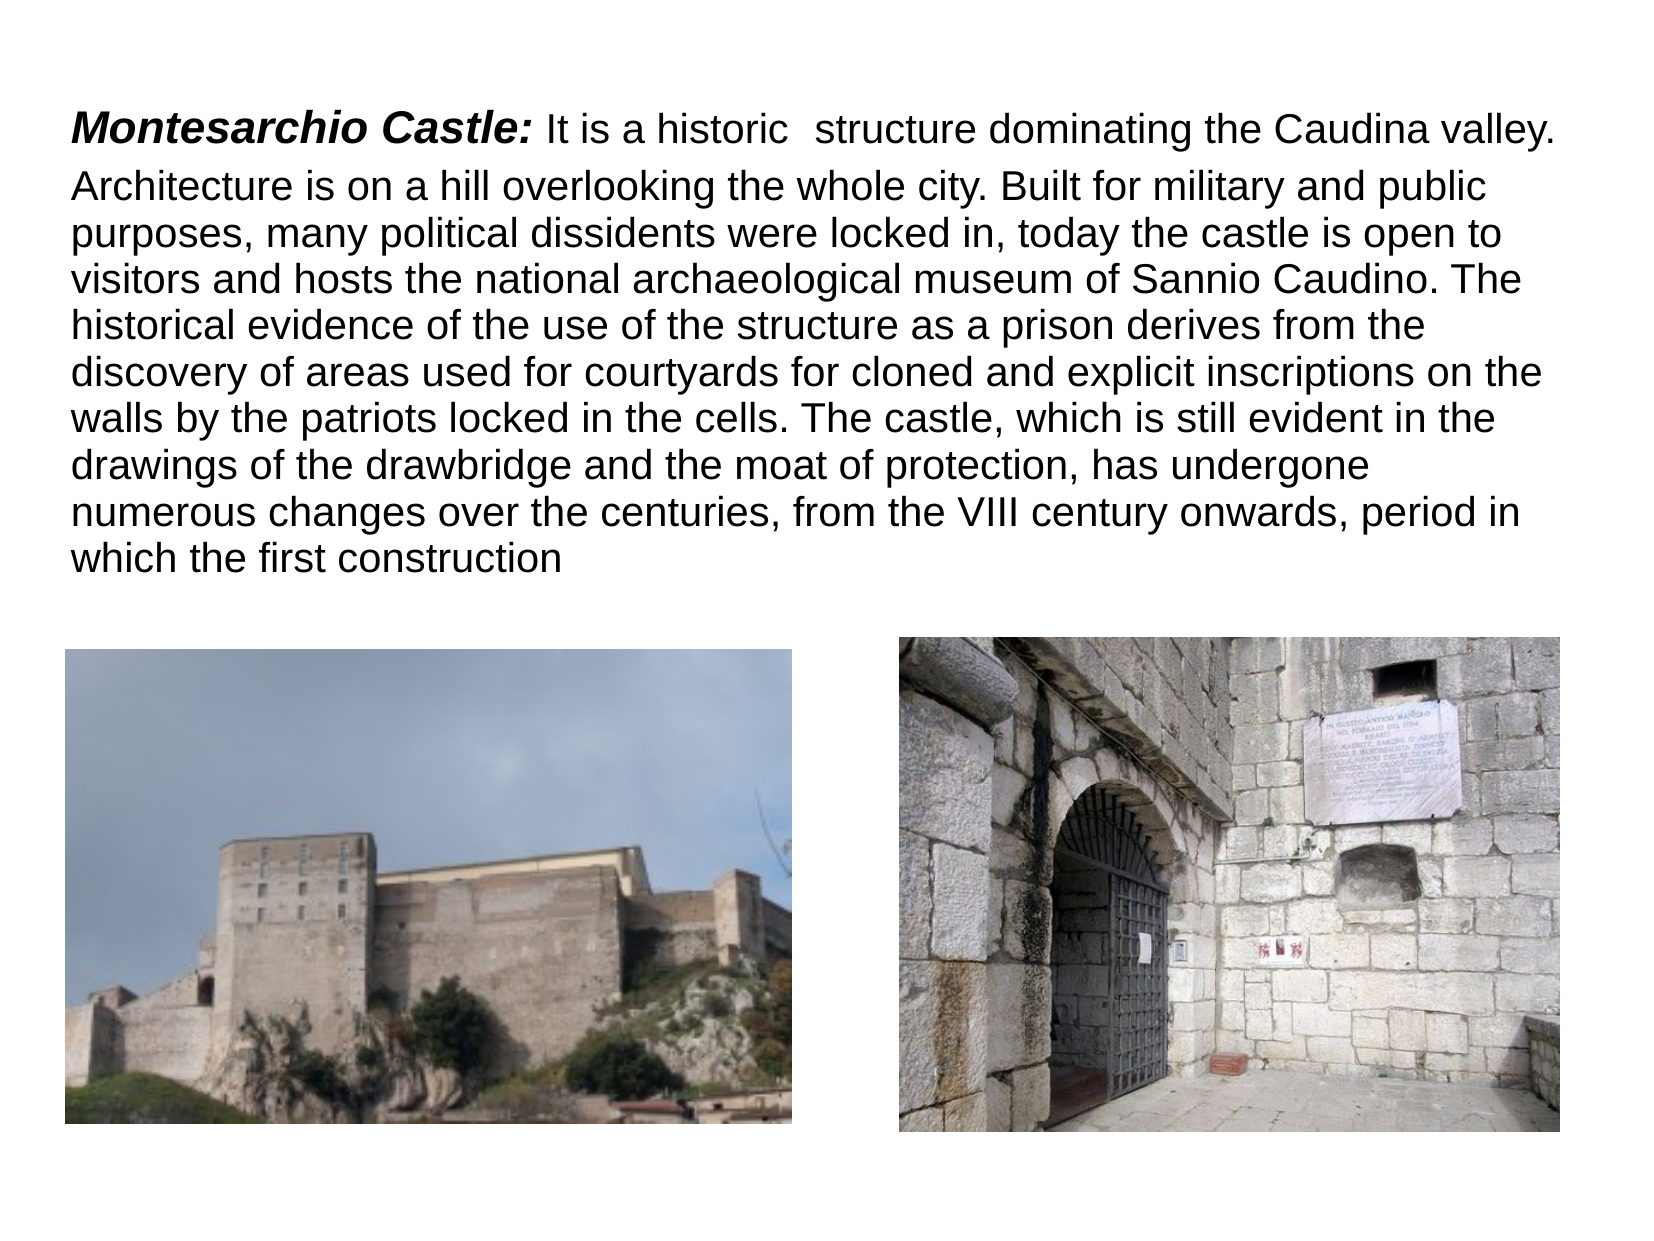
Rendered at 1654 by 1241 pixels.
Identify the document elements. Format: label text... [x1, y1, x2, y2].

picture [899, 637, 1560, 1132]
picture [65, 649, 792, 1124]
title Montesarchio Castle: It is a historic structure dominating the Caudina valley. Architecture is on a hill overlooking the whole city. Built for military and public purposes, many political dissidents were locked in, today the castle is open to visitors and hosts the national archaeological museum of Sannio Caudino. The historical evidence of the use of the structure as a prison derives from the discovery of areas used for courtyards for cloned and explicit inscriptions on the walls by the patriots locked in the cells. The castle, which is still evident in the drawings of the drawbridge and the moat of protection, has undergone numerous changes over the centuries, from the VIII century onwards, period in which the first construction [70, 58, 1559, 686]
